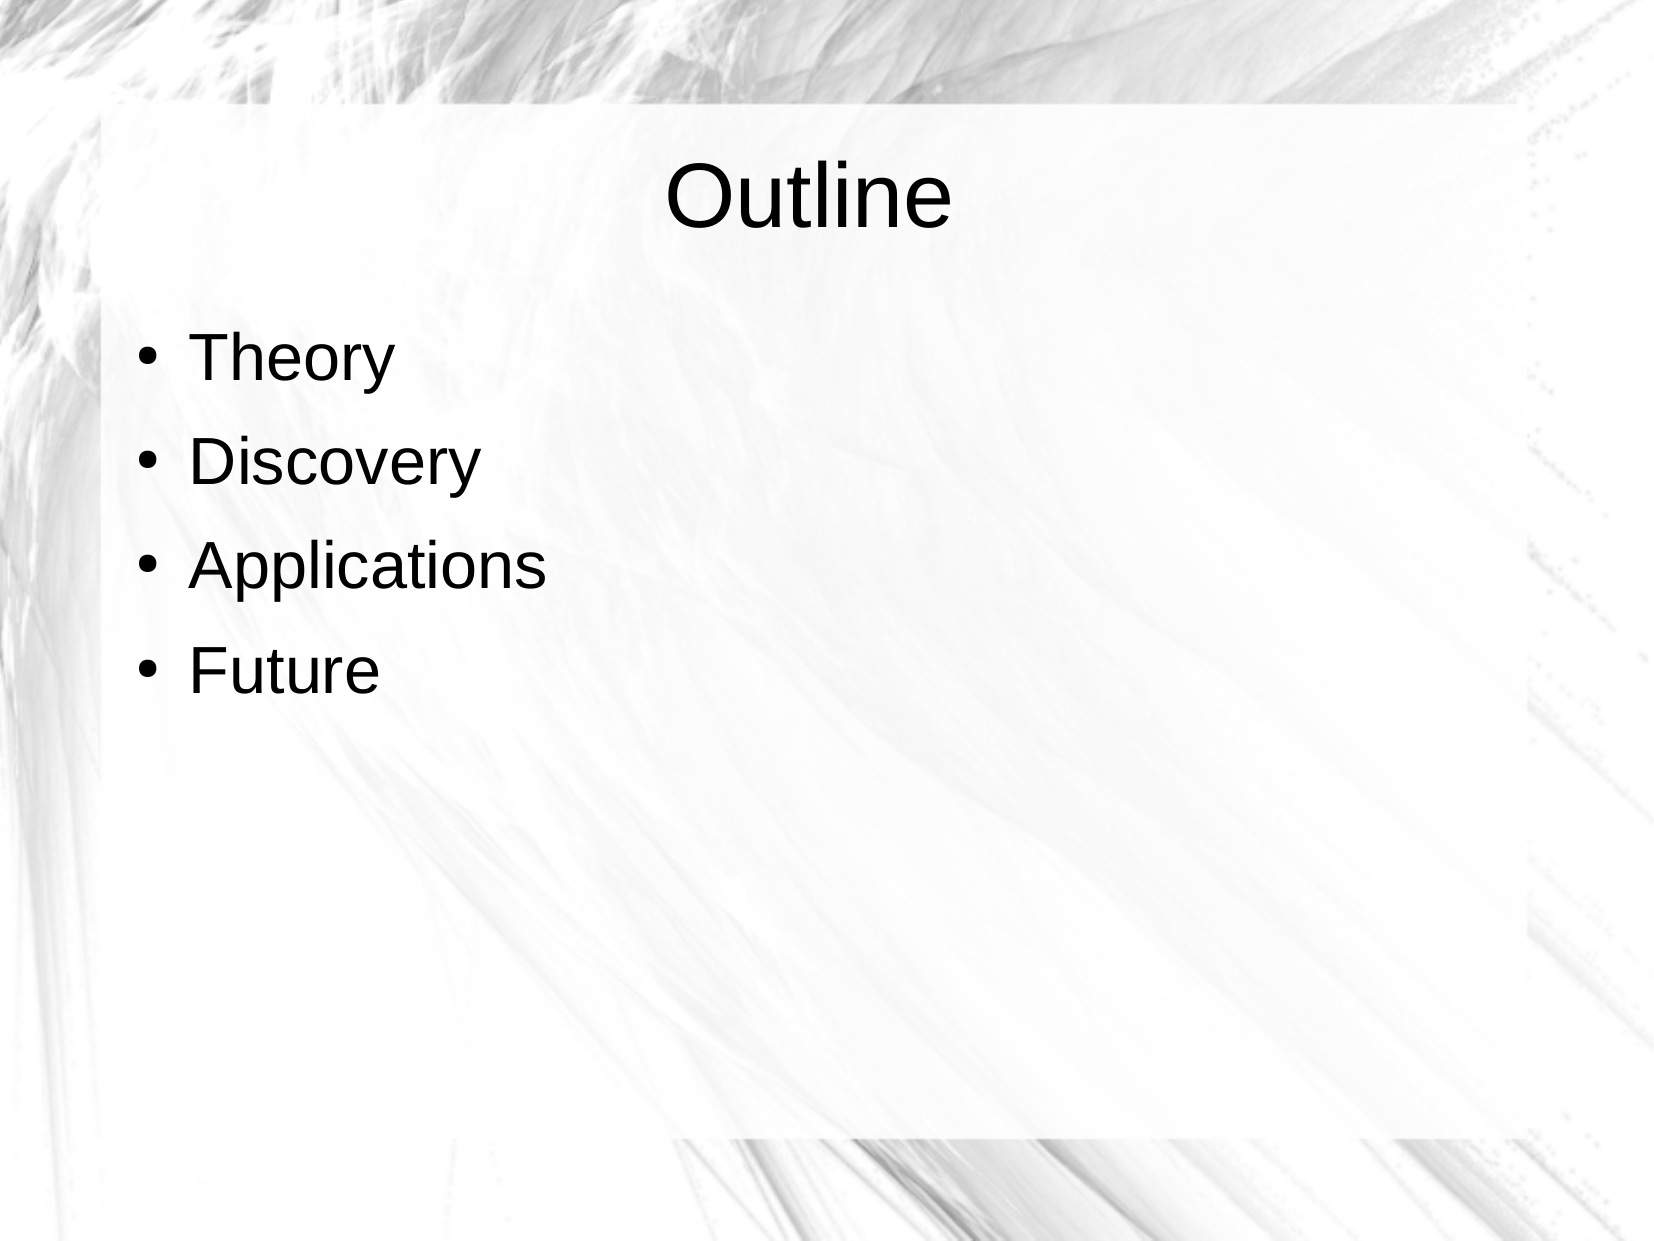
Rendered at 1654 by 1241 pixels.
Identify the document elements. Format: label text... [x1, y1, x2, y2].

title Outline [118, 112, 1506, 281]
picture [0, 0, 1654, 1241]
list Theory Discovery Applications Future [118, 319, 1571, 931]
